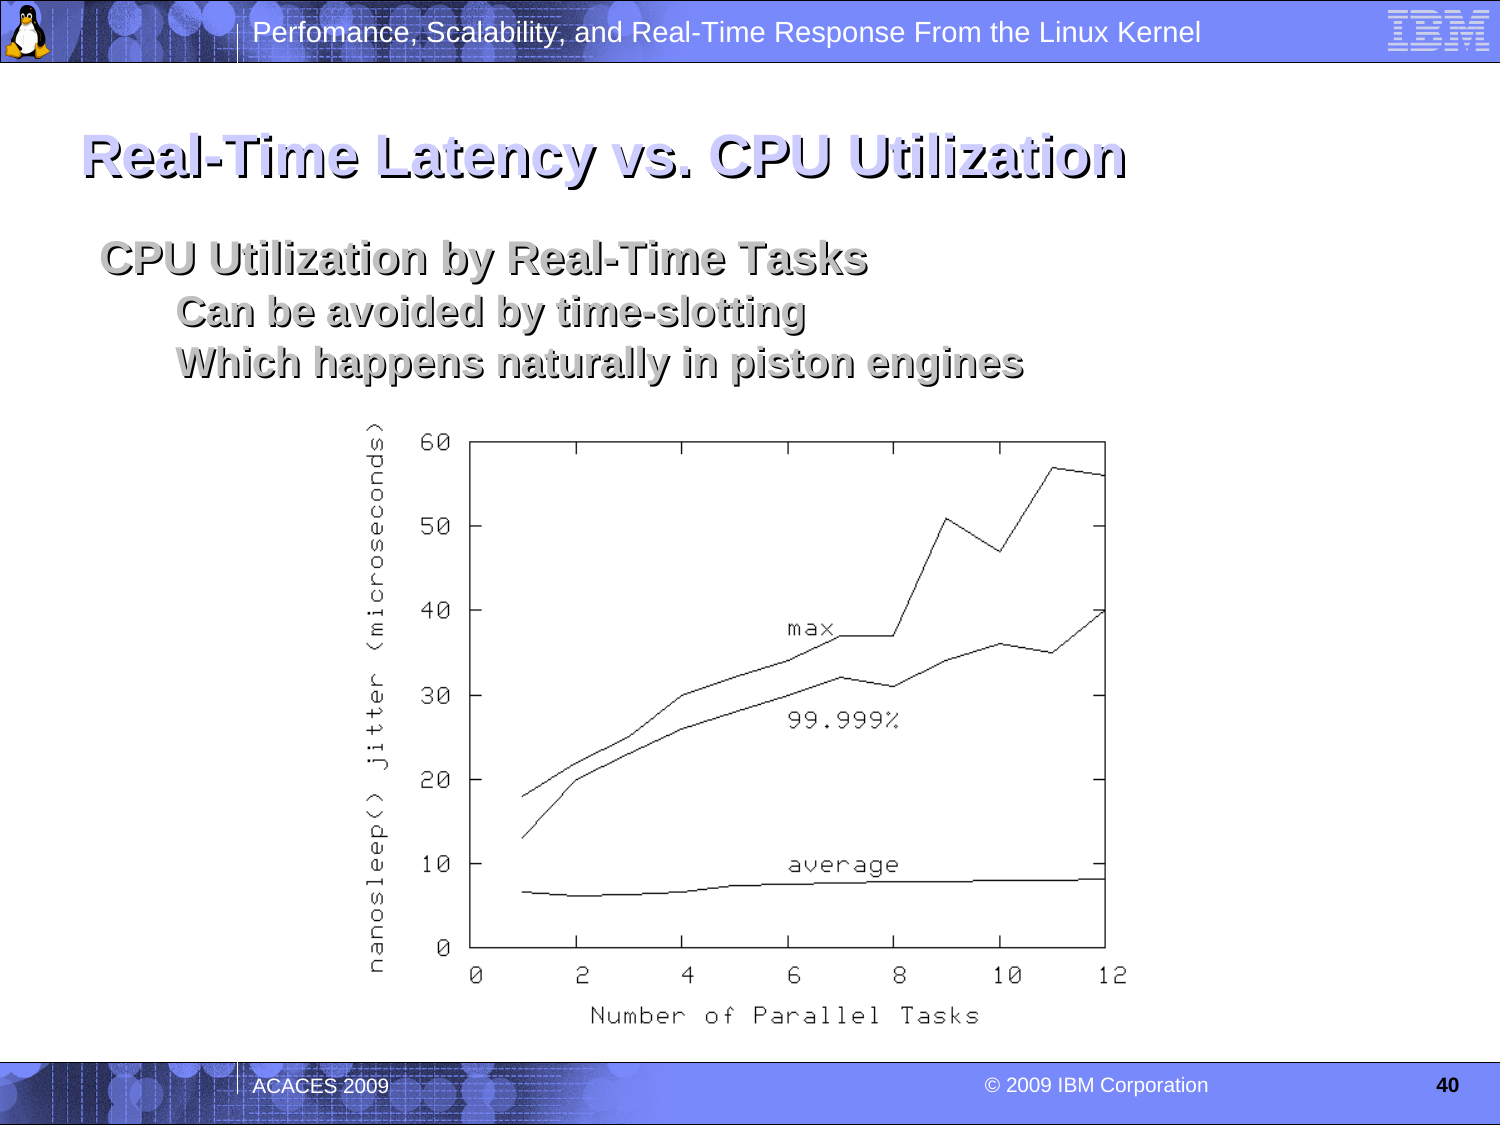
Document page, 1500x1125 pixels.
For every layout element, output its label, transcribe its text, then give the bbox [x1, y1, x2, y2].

picture [349, 409, 1151, 1030]
list CPU Utilization by Real-Time Tasks Can be avoided by time-slotting Which happens naturally in piston engines [99, 232, 1389, 963]
picture [0, 1063, 1500, 1124]
picture [1, 1, 1500, 62]
title Real-Time Latency vs. CPU Utilization [79, 116, 1433, 199]
